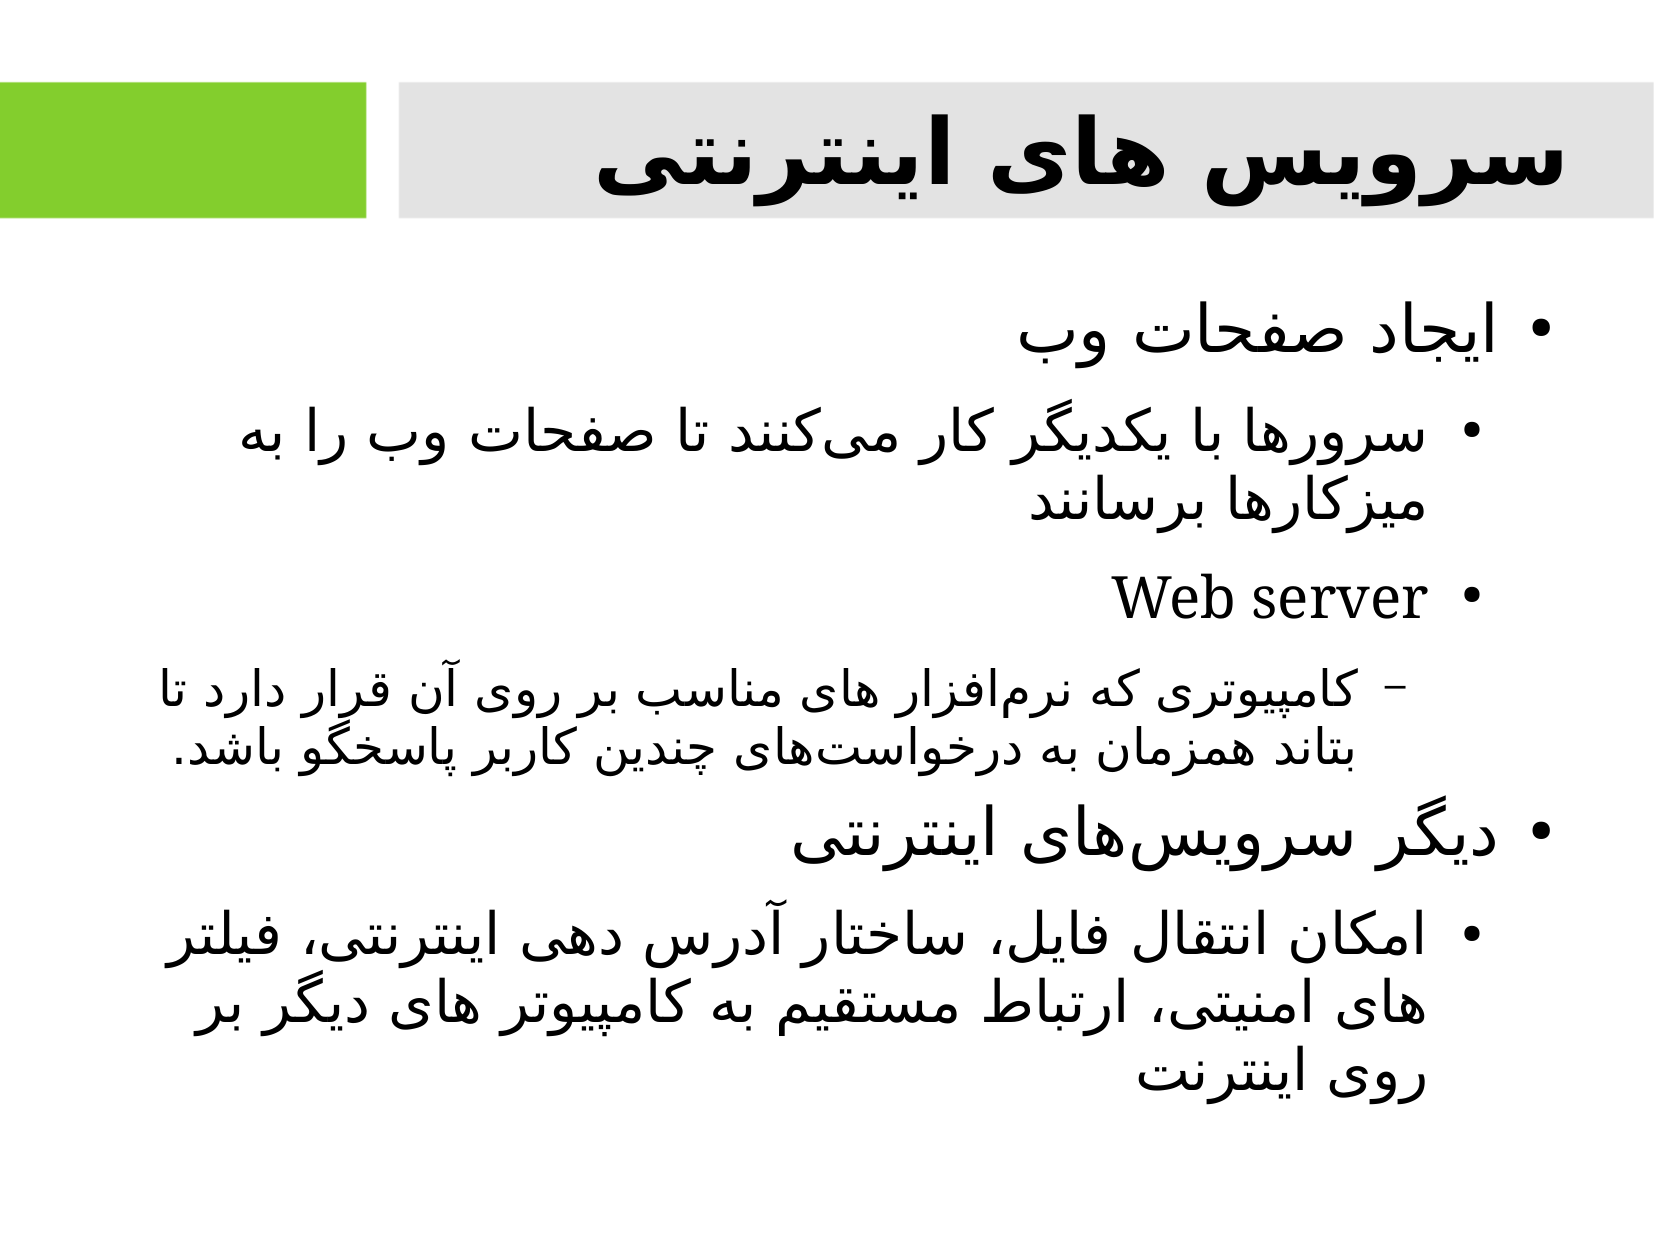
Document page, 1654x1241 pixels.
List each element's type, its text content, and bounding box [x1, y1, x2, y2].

title سرویس های اینترنتی [82, 56, 1571, 250]
picture [0, 0, 1654, 1241]
list ایجاد صفحات وب سرورها با یکدیگر کار می‌کنند تا صفحات وب را به میزکارها برسانند Web server کامپیوتری که نرم‌افزار های مناسب بر روی آن قرار دارد تا بتاند همزمان به درخواست‌های چندین کاربر پاسخگو باشد. دیگر سرویس‌های اینترنتی امکان انتقال فایل، ساختار آدرس دهی اینترنتی، فیلتر های امنیتی، ارتباط مستقیم به کامپیوتر های دیگر بر روی اینترنت [82, 290, 1571, 1109]
